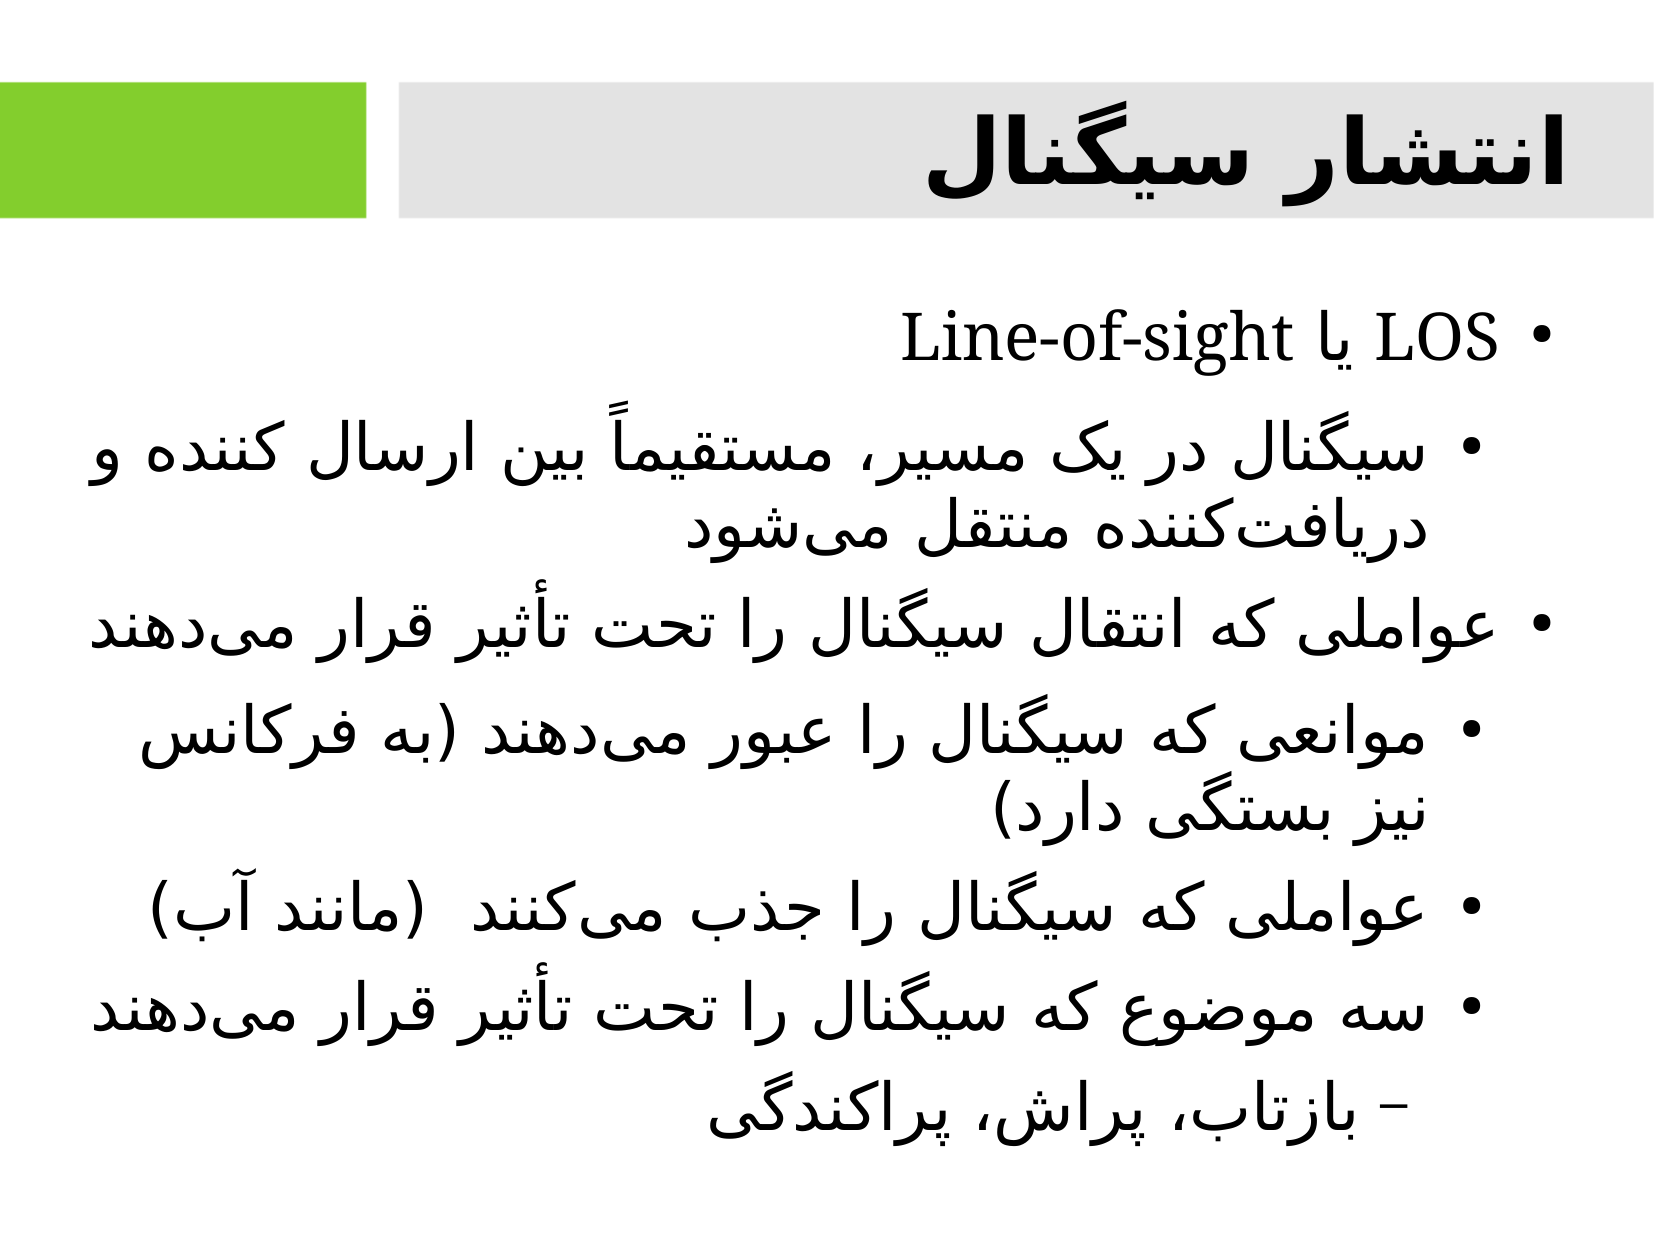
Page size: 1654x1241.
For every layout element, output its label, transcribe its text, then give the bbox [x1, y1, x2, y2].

list LOS یا Line-of-sight سیگنال در یک مسیر، مستقیماً بین ارسال کننده و دریافت‌کننده منتقل می‌شود عواملی که انتقال سیگنال را تحت تأثیر قرار می‌دهند موانعی که سیگنال را عبور می‌دهند (به فرکانس نیز بستگی دارد) عواملی که سیگنال را جذب می‌کنند (مانند آب) سه موضوع که سیگنال را تحت تأثیر قرار می‌دهند بازتاب، پراش، پراکندگی [82, 290, 1571, 1182]
title انتشار سیگنال [82, 49, 1571, 257]
picture [0, 0, 1654, 1241]
